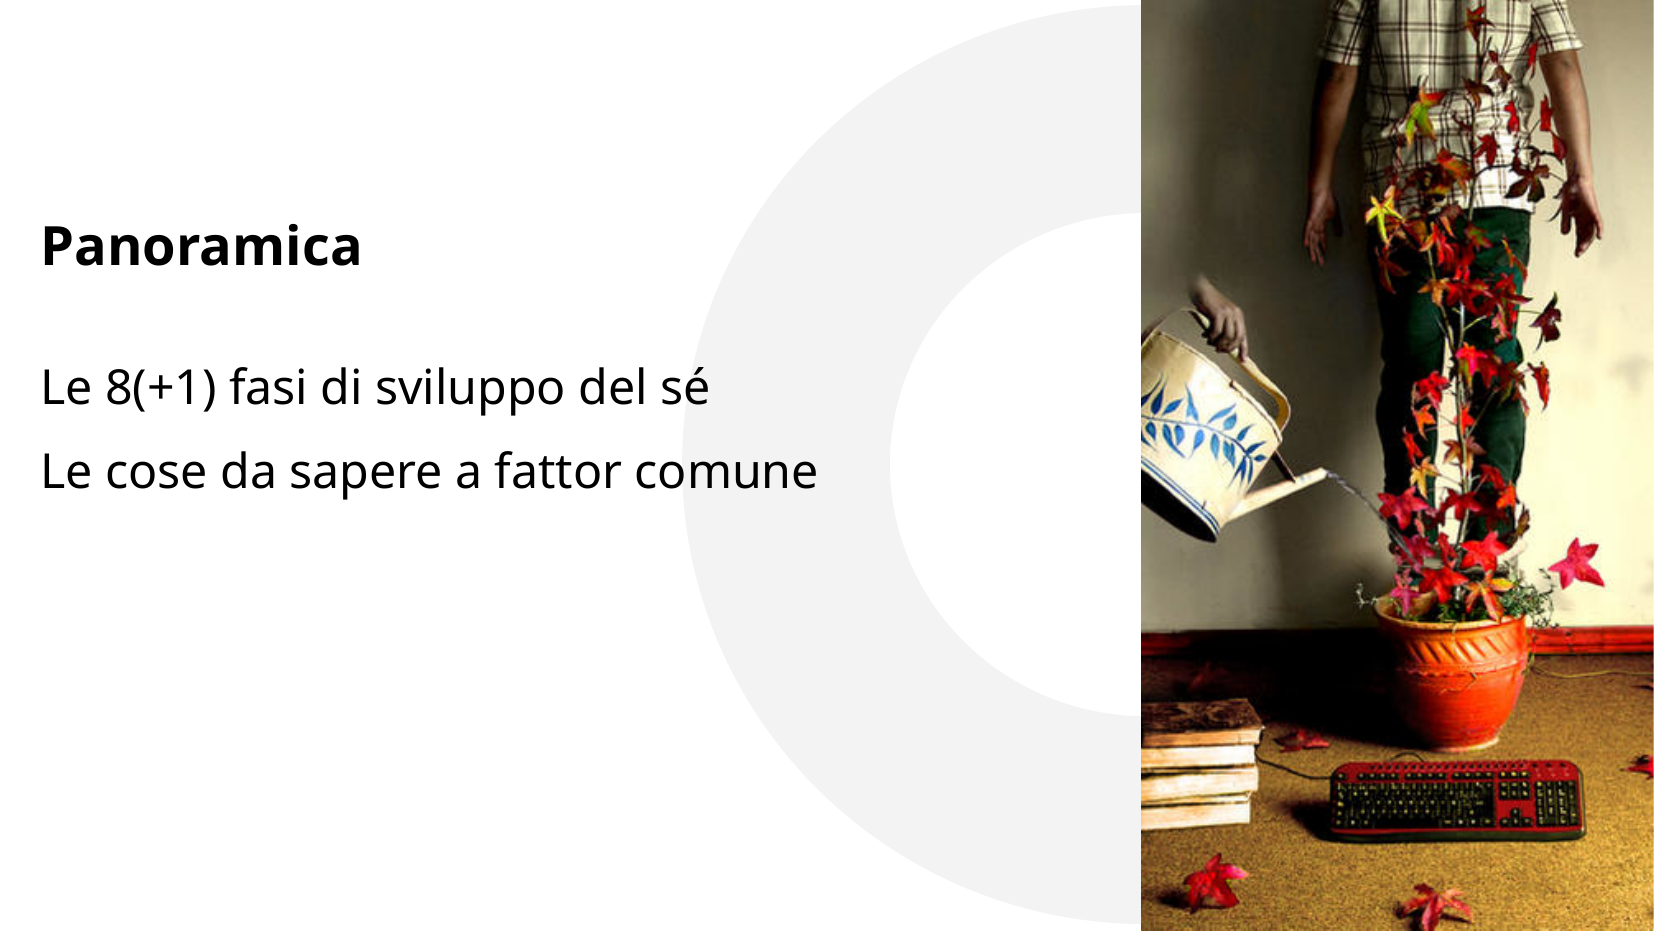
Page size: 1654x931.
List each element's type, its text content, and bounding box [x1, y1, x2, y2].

picture [1141, 0, 1654, 931]
title Panoramica [40, 178, 897, 311]
list Le 8(+1) fasi di sviluppo del sé Le cose da sapere a fattor comune [40, 357, 897, 712]
